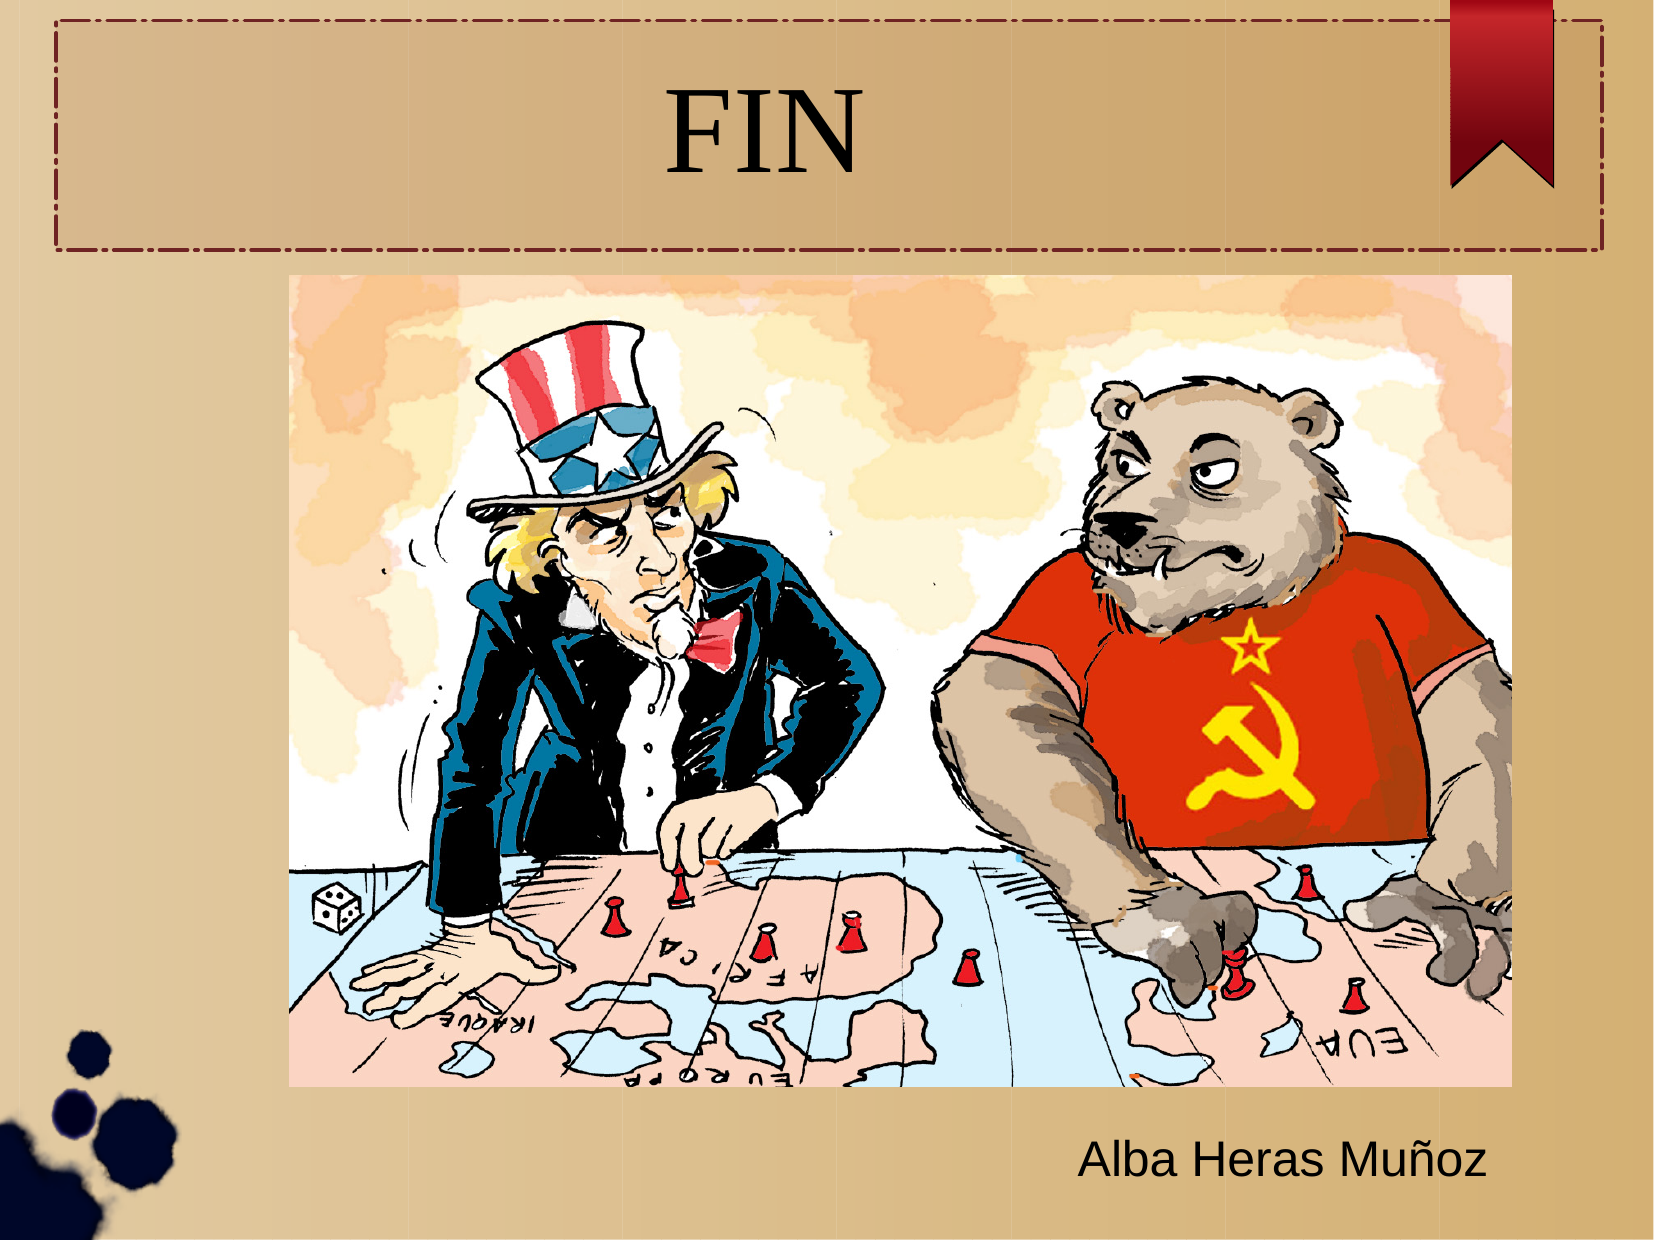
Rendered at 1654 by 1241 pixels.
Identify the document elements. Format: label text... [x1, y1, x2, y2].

title FIN [100, 59, 1430, 201]
text_box Alba Heras Muñoz [1062, 1124, 1595, 1205]
picture [289, 275, 1512, 1087]
